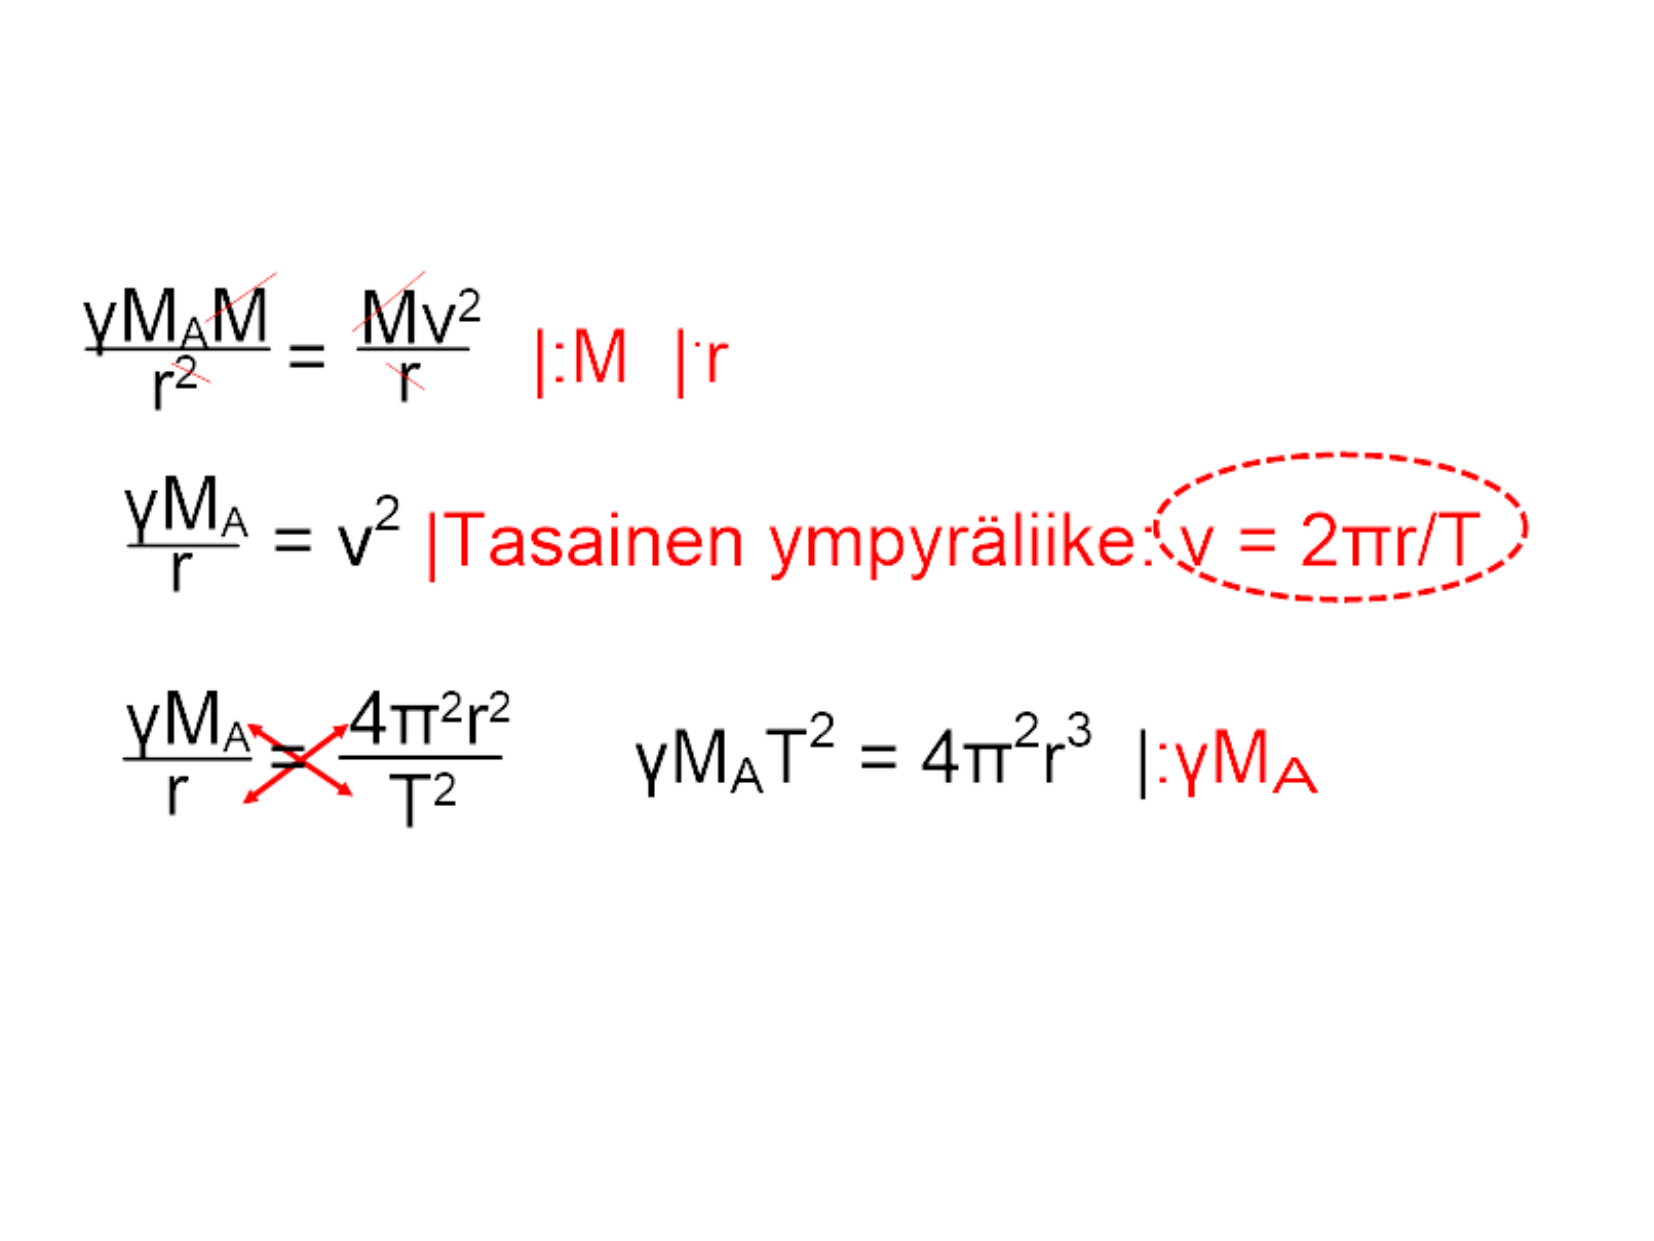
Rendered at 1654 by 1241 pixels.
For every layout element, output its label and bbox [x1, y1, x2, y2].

picture [23, 153, 1593, 927]
